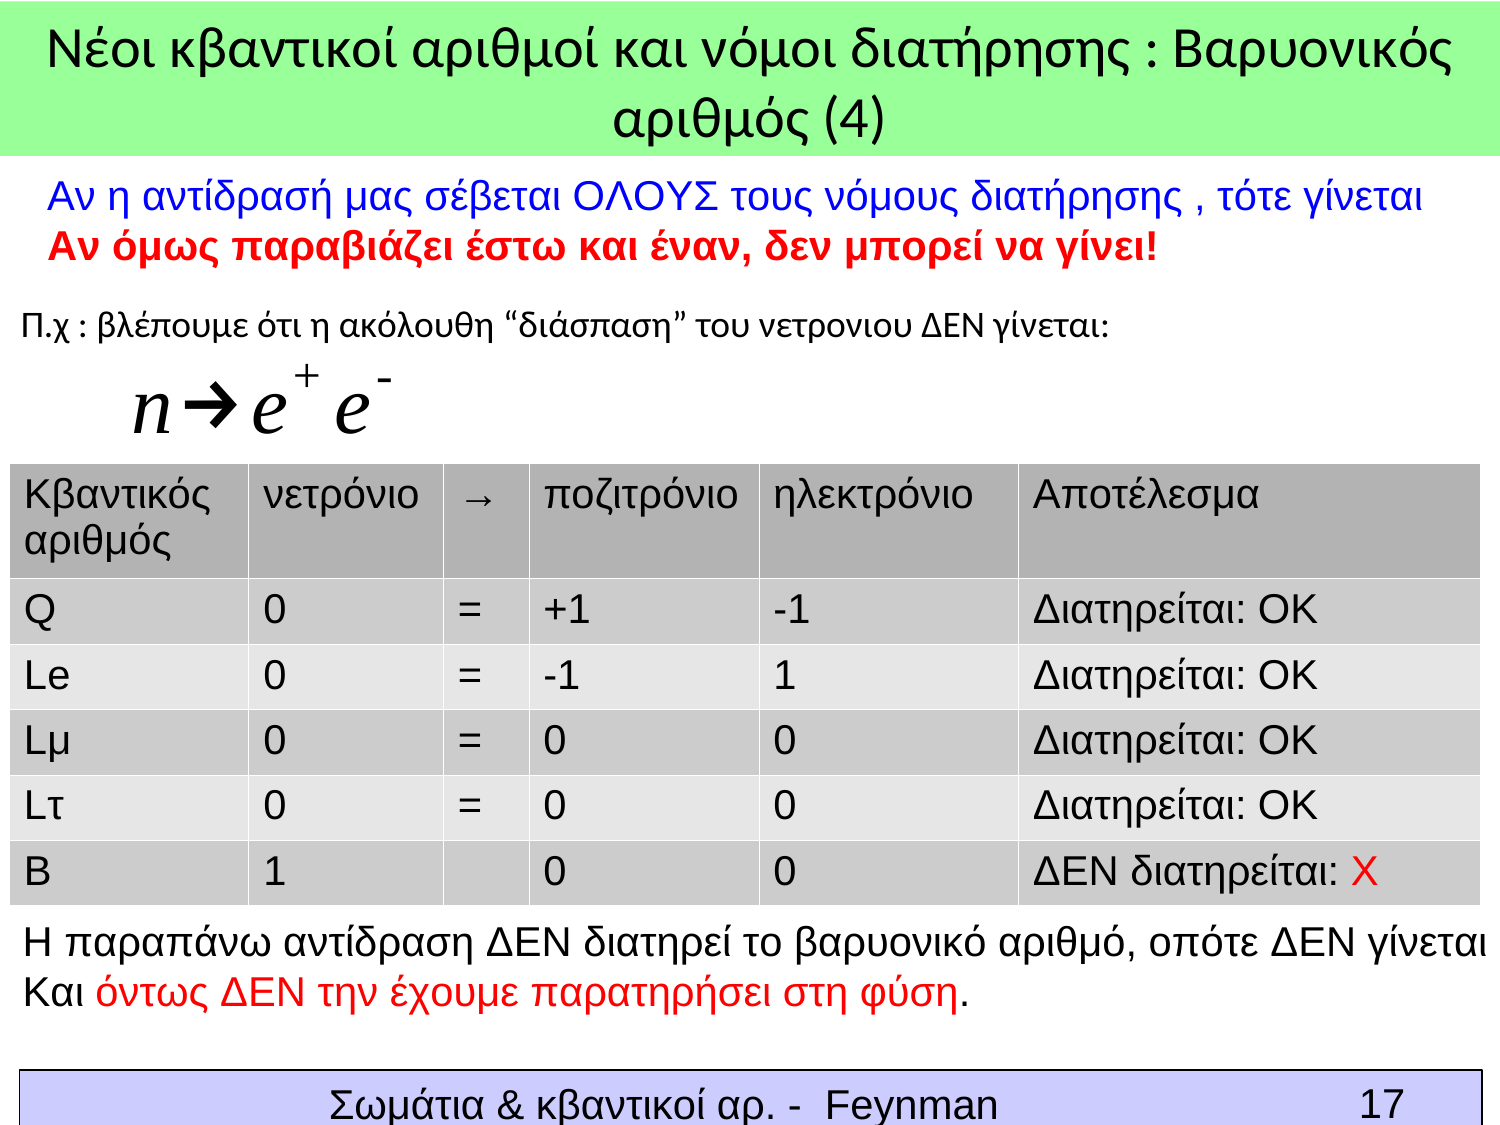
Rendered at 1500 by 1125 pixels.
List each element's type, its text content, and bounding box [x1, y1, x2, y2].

table_cell Διατηρείται: ΟΚ [1019, 579, 1480, 644]
table_cell Lμ [10, 710, 248, 775]
table_cell 0 [249, 645, 443, 709]
table_header νετρόνιο [249, 464, 443, 578]
table_cell = [444, 710, 529, 775]
text_box Νέοι κβαντικοί αριθμοί και νόμοι διατήρησης : Βαρυονικός αριθμός (4) [0, 1, 1500, 156]
table_cell 0 [249, 776, 443, 840]
table_cell 1 [760, 645, 1018, 709]
chart [110, 345, 411, 451]
table_cell 0 [249, 710, 443, 775]
table_header Αποτέλεσμα [1019, 464, 1480, 578]
text_box Π.χ : βλέπουμε ότι η ακόλουθη “διάσπαση” του νετρονιου ΔΕΝ γίνεται: [5, 237, 1430, 1096]
table_cell = [444, 579, 529, 644]
table_cell [444, 841, 529, 905]
table_cell 0 [530, 841, 759, 905]
table_cell = [444, 645, 529, 709]
table_cell Le [10, 645, 248, 709]
text_box Αν η αντίδρασή μας σέβεται ΟΛΟΥΣ τους νόμους διατήρησης , τότε γίνεται Αν όμως παραβιάζει έστω και έναν, δεν μπορεί να γίνει! [32, 161, 1450, 277]
table_cell 0 [760, 841, 1018, 905]
table_cell 1 [249, 841, 443, 905]
table_cell 0 [760, 710, 1018, 775]
table_cell ΔΕΝ διατηρείται: Χ [1019, 841, 1480, 905]
text_box Η παραπάνω αντίδραση ΔΕΝ διατηρεί το βαρυονικό αριθμό, οπότε ΔΕΝ γίνεται Και όντως ΔΕΝ την έχουμε παρατηρήσει στη φύση. [7, 907, 1500, 1023]
table_cell 0 [760, 776, 1018, 840]
table_cell 0 [249, 579, 443, 644]
table_cell = [444, 776, 529, 840]
table_header ηλεκτρόνιο [760, 464, 1018, 578]
table_cell -1 [760, 579, 1018, 644]
table_header → [444, 464, 529, 578]
table_cell Διατηρείται: ΟΚ [1019, 645, 1480, 709]
table_cell -1 [530, 645, 759, 709]
table_cell 0 [530, 710, 759, 775]
table_cell Διατηρείται: ΟΚ [1019, 710, 1480, 775]
table_header Κβαντικός αριθμός [10, 464, 248, 578]
table_cell 0 [530, 776, 759, 840]
table_cell Διατηρείται: ΟΚ [1019, 776, 1480, 840]
table_cell Q [10, 579, 248, 644]
table_cell +1 [530, 579, 759, 644]
table_cell Lτ [10, 776, 248, 840]
table_header ποζιτρόνιο [530, 464, 759, 578]
table_cell B [10, 841, 248, 905]
